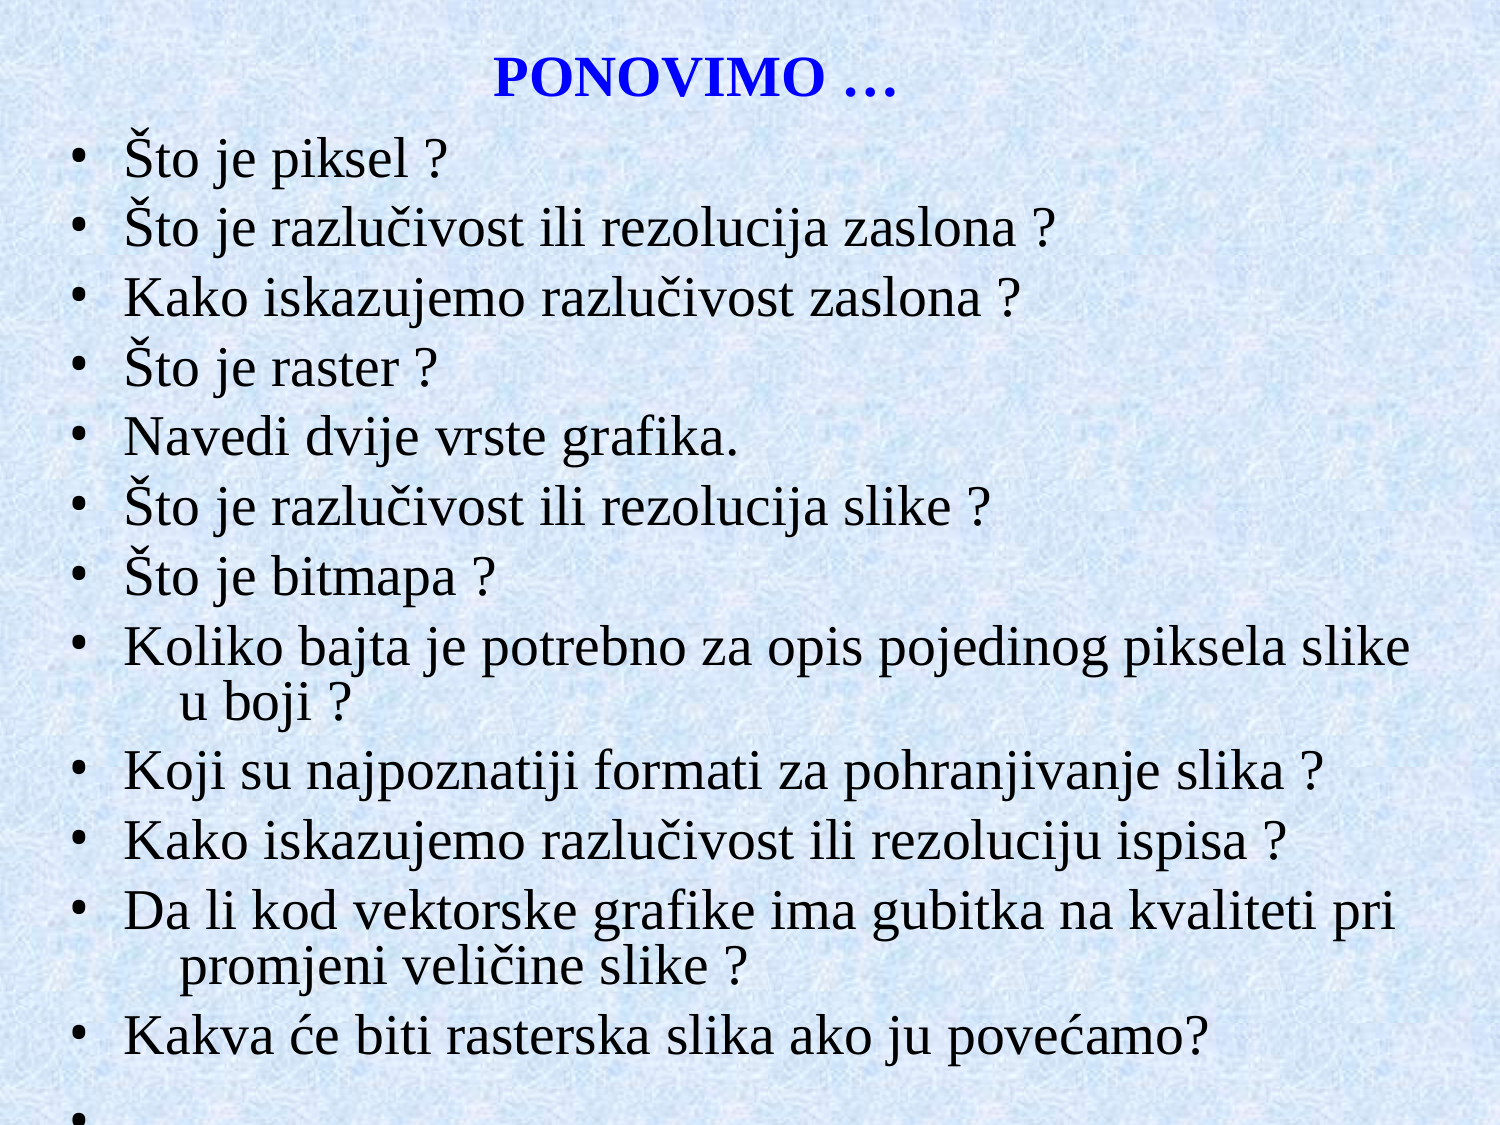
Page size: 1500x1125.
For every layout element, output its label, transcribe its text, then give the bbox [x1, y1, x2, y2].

title PONOVIMO … [419, 31, 975, 114]
list Što je piksel ? Što je razlučivost ili rezolucija zaslona ? Kako iskazujemo razlučivost zaslona ? Što je raster ? Navedi dvije vrste grafika. Što je razlučivost ili rezolucija slike ? Što je bitmapa ? Koliko bajta je potrebno za opis pojedinog piksela slike u boji ? Koji su najpoznatiji formati za pohranjivanje slika ? Kako iskazujemo razlučivost ili rezoluciju ispisa ? Da li kod vektorske grafike ima gubitka na kvaliteti pri promjeni veličine slike ? Kakva će biti rasterska slika ako ju povećamo? [53, 125, 1447, 1083]
